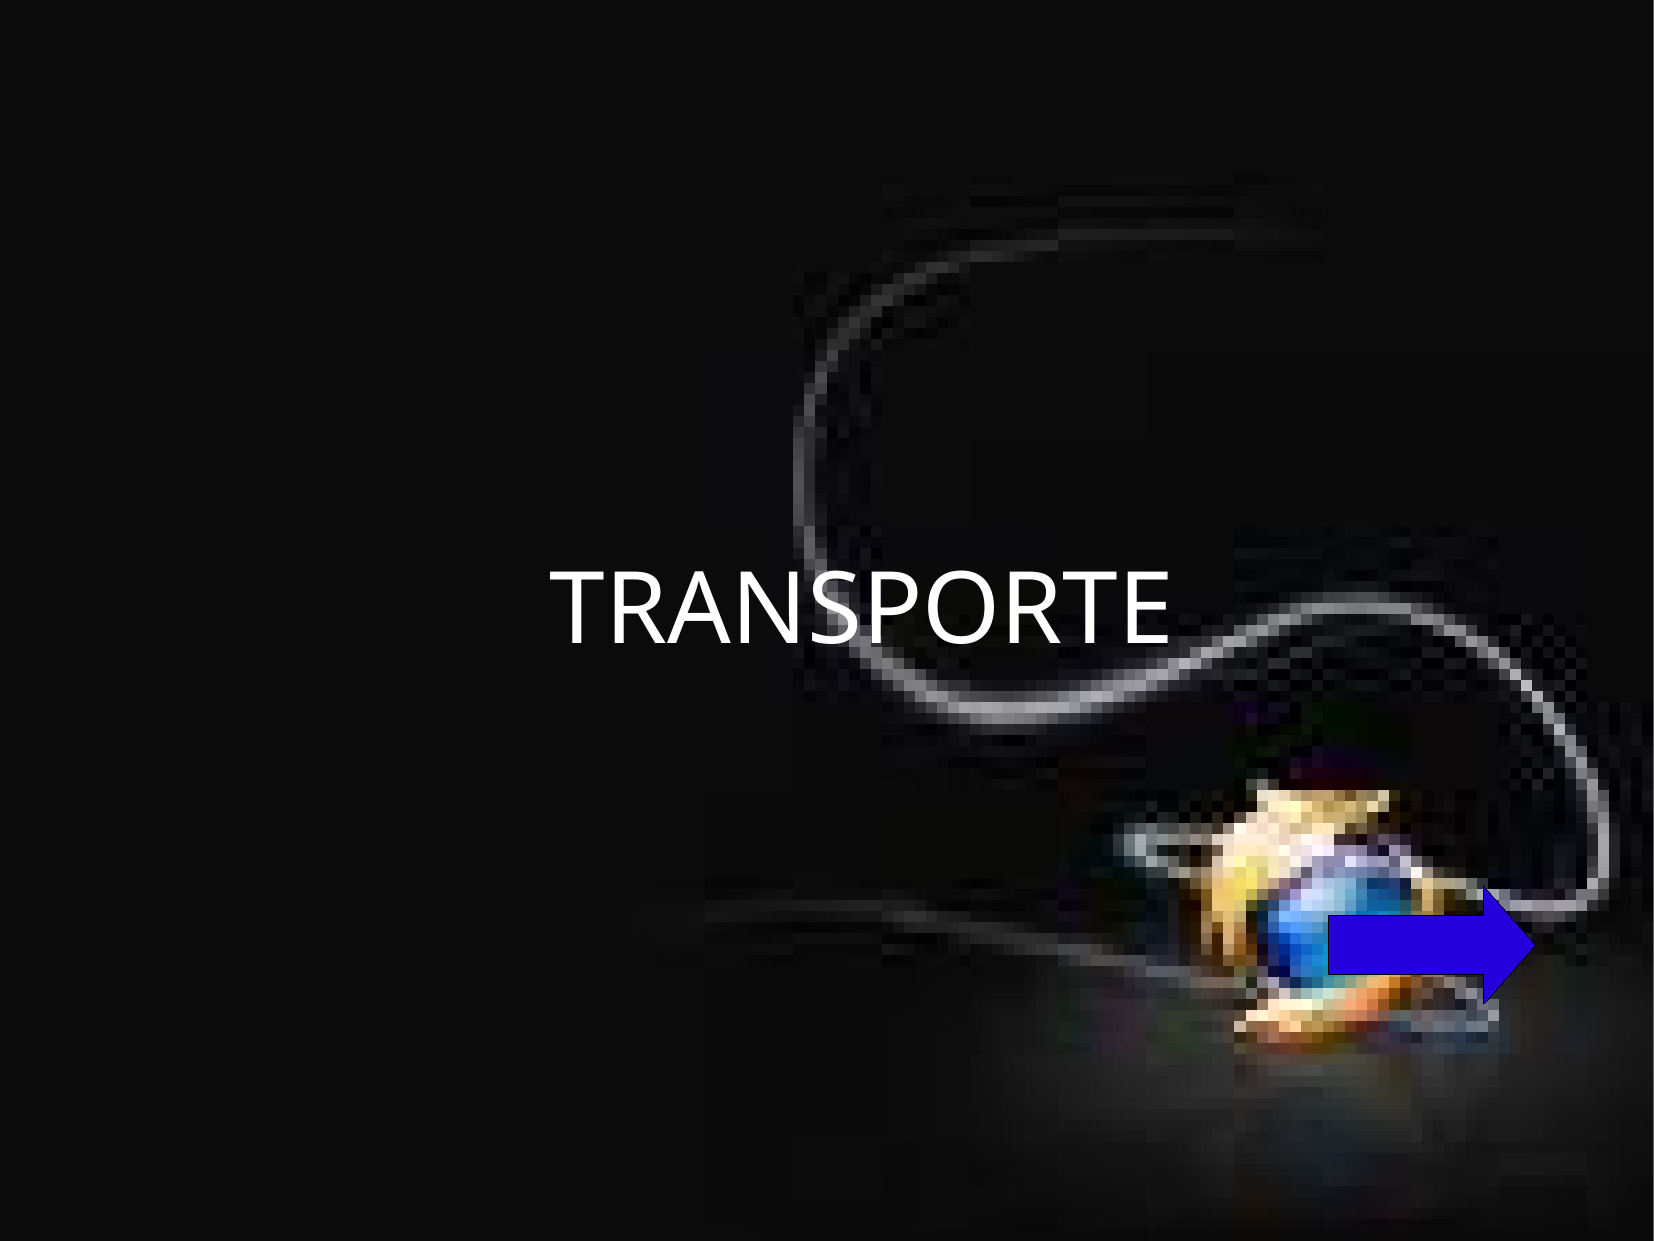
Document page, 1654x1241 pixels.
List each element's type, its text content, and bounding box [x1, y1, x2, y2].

title TRANSPORTE [118, 501, 1607, 709]
picture [0, 0, 1654, 1241]
text_box [1328, 885, 1536, 1004]
